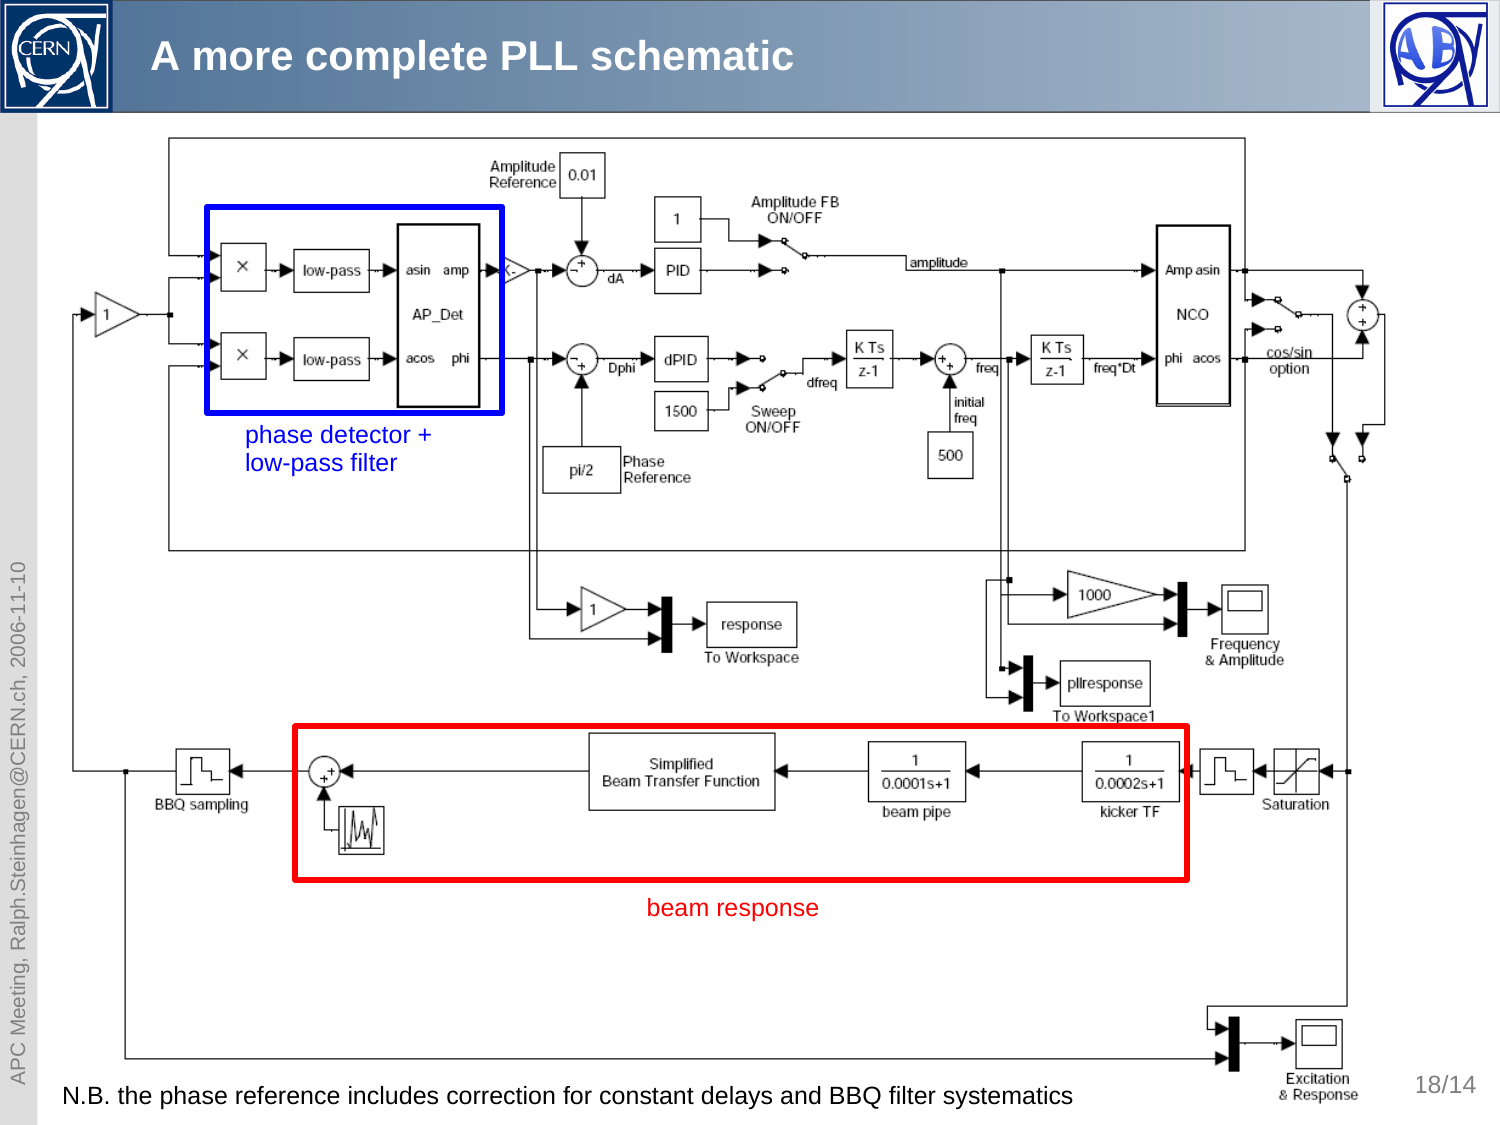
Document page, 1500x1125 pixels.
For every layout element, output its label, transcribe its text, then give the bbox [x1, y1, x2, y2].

text_box phase detector + low-pass filter [230, 413, 448, 485]
text_box beam response [631, 885, 835, 929]
title A more complete PLL schematic [150, 0, 1201, 113]
text_box N.B. the phase reference includes correction for constant delays and BBQ filter systematics [47, 1074, 1092, 1118]
picture [0, 0, 113, 113]
picture [1382, 1, 1489, 108]
picture [53, 129, 1417, 1123]
